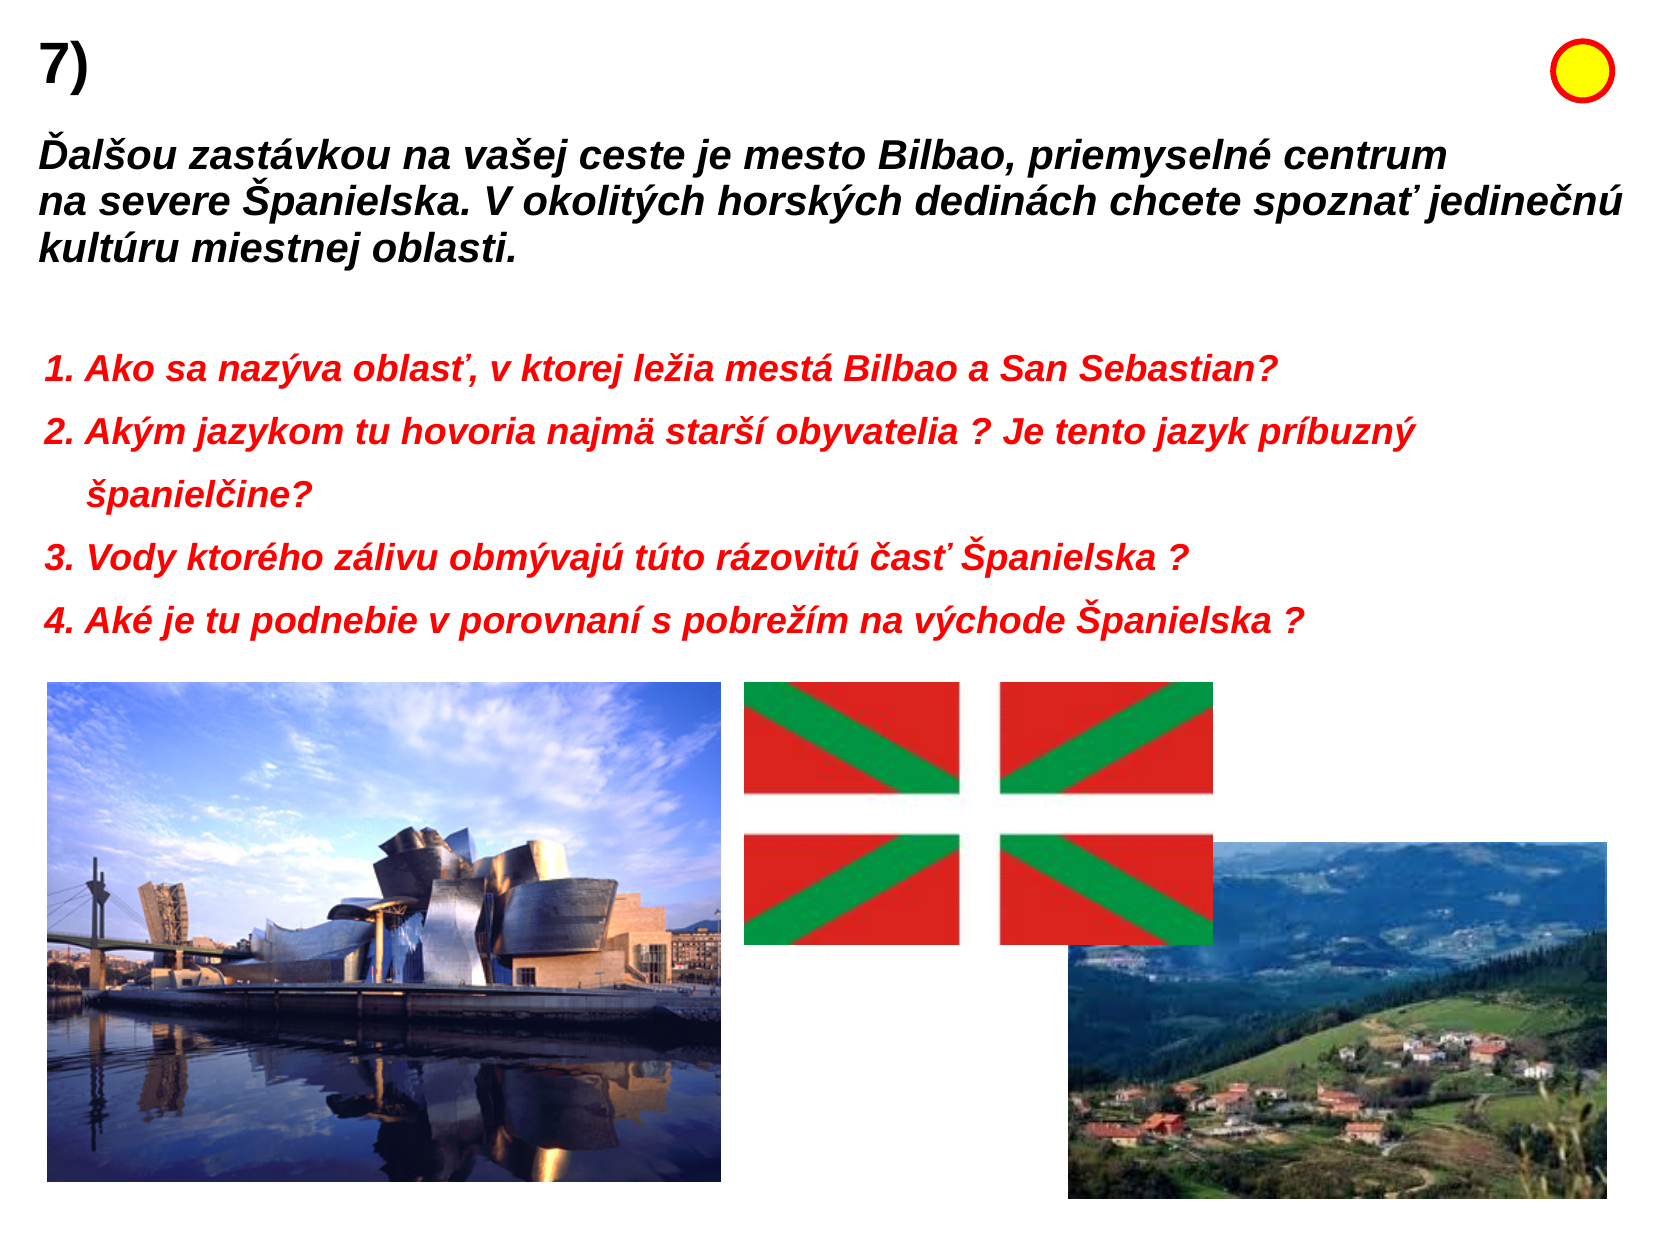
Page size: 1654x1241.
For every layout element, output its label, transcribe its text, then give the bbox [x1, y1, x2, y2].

text_box 7) [23, 23, 1123, 104]
text_box Ďalšou zastávkou na vašej ceste je mesto Bilbao, priemyselné centrum na severe Španielska. V okolitých horských dedinách chcete spoznať jedinečnú kultúru miestnej oblasti. [23, 124, 1654, 279]
text_box [1553, 41, 1613, 101]
picture [47, 682, 721, 1182]
text_box 1. Ako sa nazýva oblasť, v ktorej ležia mestá Bilbao a San Sebastian? 2. Akým jazykom tu hovoria najmä starší obyvatelia ? Je tento jazyk príbuzný španielčine? 3. Vody ktorého zálivu obmývajú túto rázovitú časť Španielska ? 4. Aké je tu podnebie v porovnaní s pobrežím na východe Španielska ? [29, 319, 1601, 691]
picture [744, 682, 1607, 1199]
